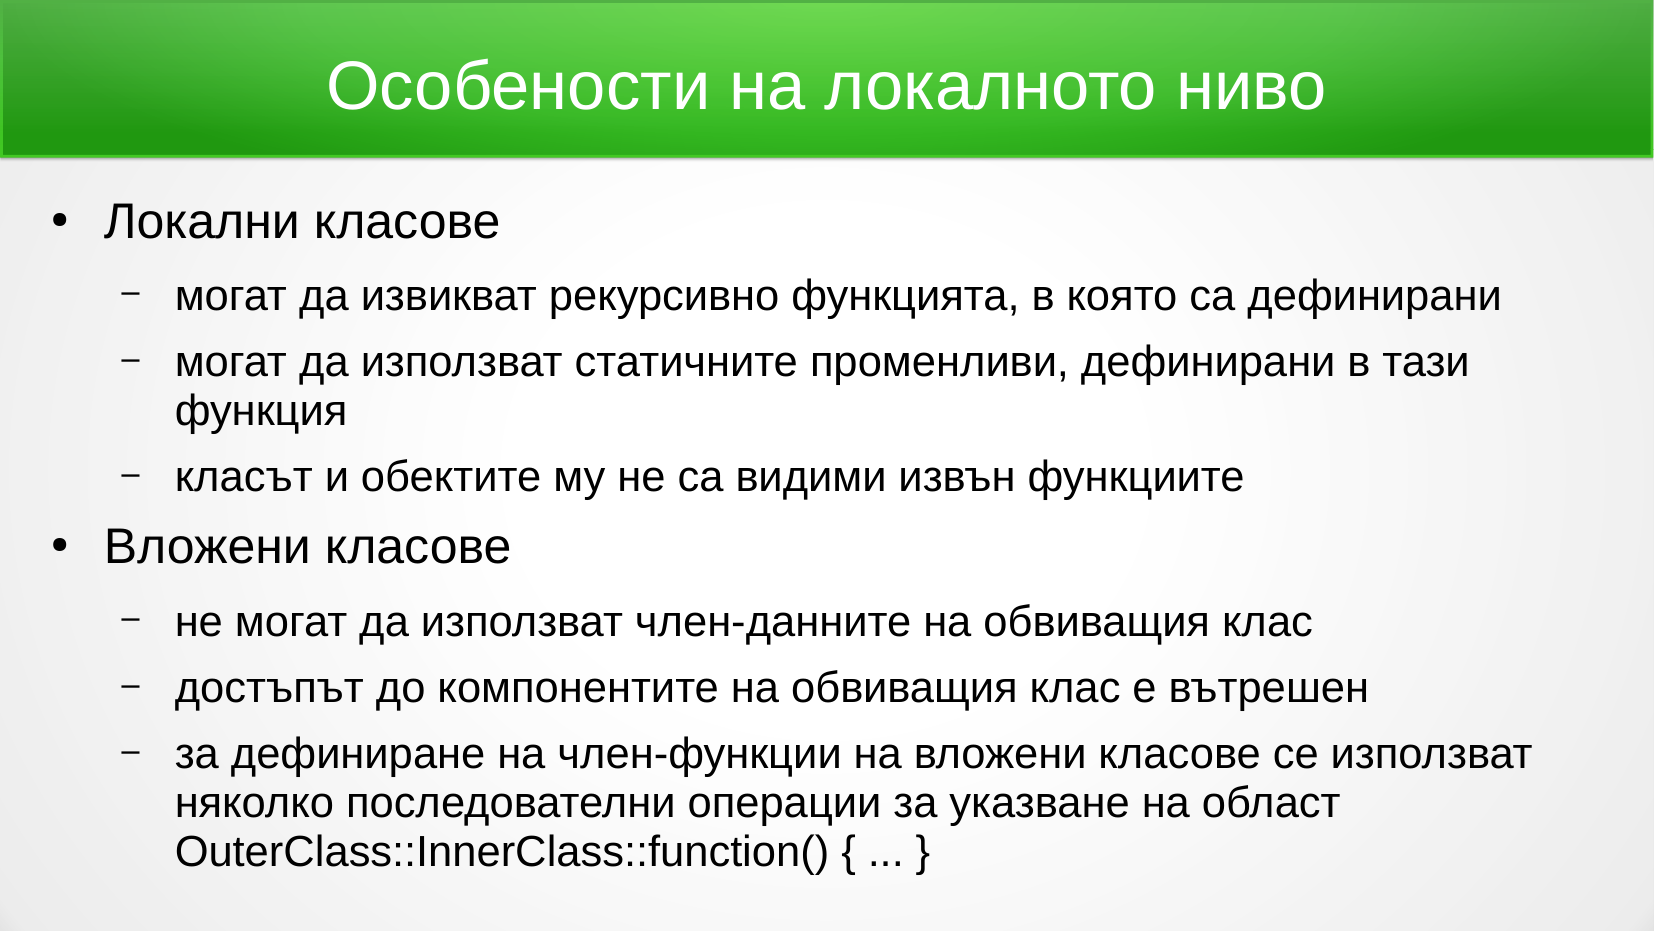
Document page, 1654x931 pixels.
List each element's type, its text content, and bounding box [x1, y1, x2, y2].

title Особености на локалното ниво [82, 37, 1571, 135]
list Локални класове могат да извикват рекурсивно функцията, в която са дефинирани могат да използват статичните променливи, дефинирани в тази функция класът и обектите му не са видими извън функциите Вложени класове не могат да използват член-данните на обвиващия клас достъпът до компонентите на обвиващия клас е вътрешен за дефиниране на член-функции на вложени класове се използват няколко последователни операции за указване на област OuterClass::InnerClass::function() { ... } [33, 192, 1619, 898]
